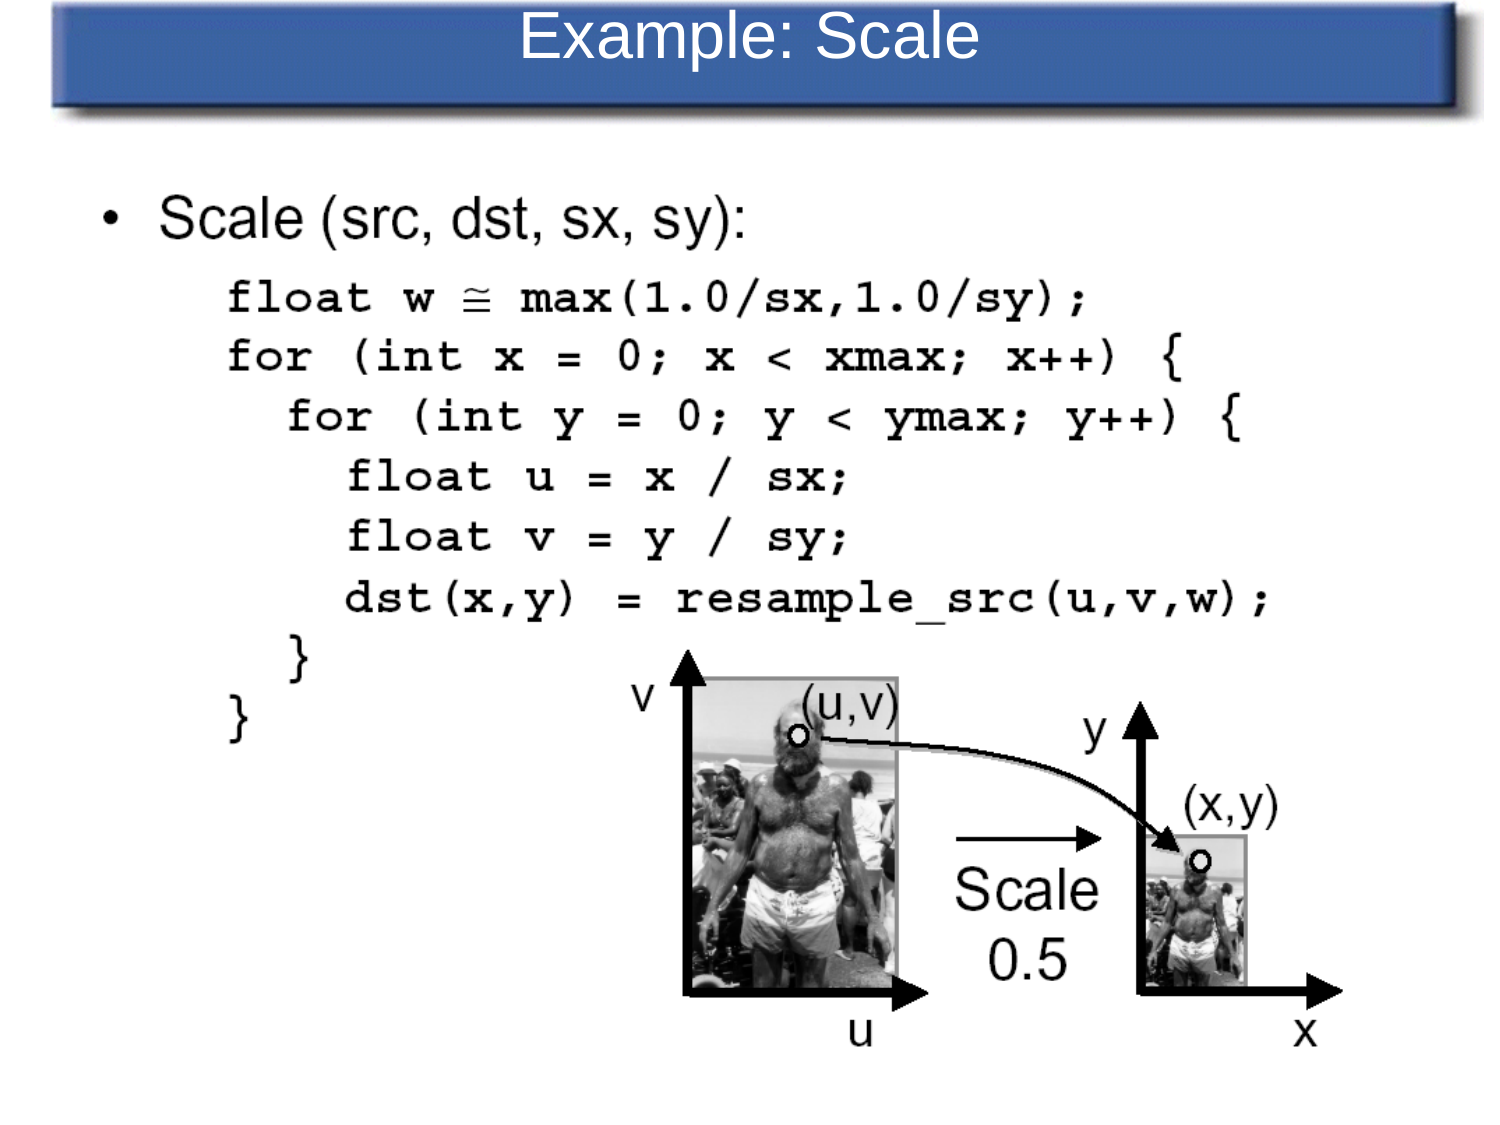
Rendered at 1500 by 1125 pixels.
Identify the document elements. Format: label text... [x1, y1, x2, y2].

picture [50, 0, 1484, 127]
title Example: Scale [75, 0, 1426, 80]
picture [91, 178, 1368, 1062]
